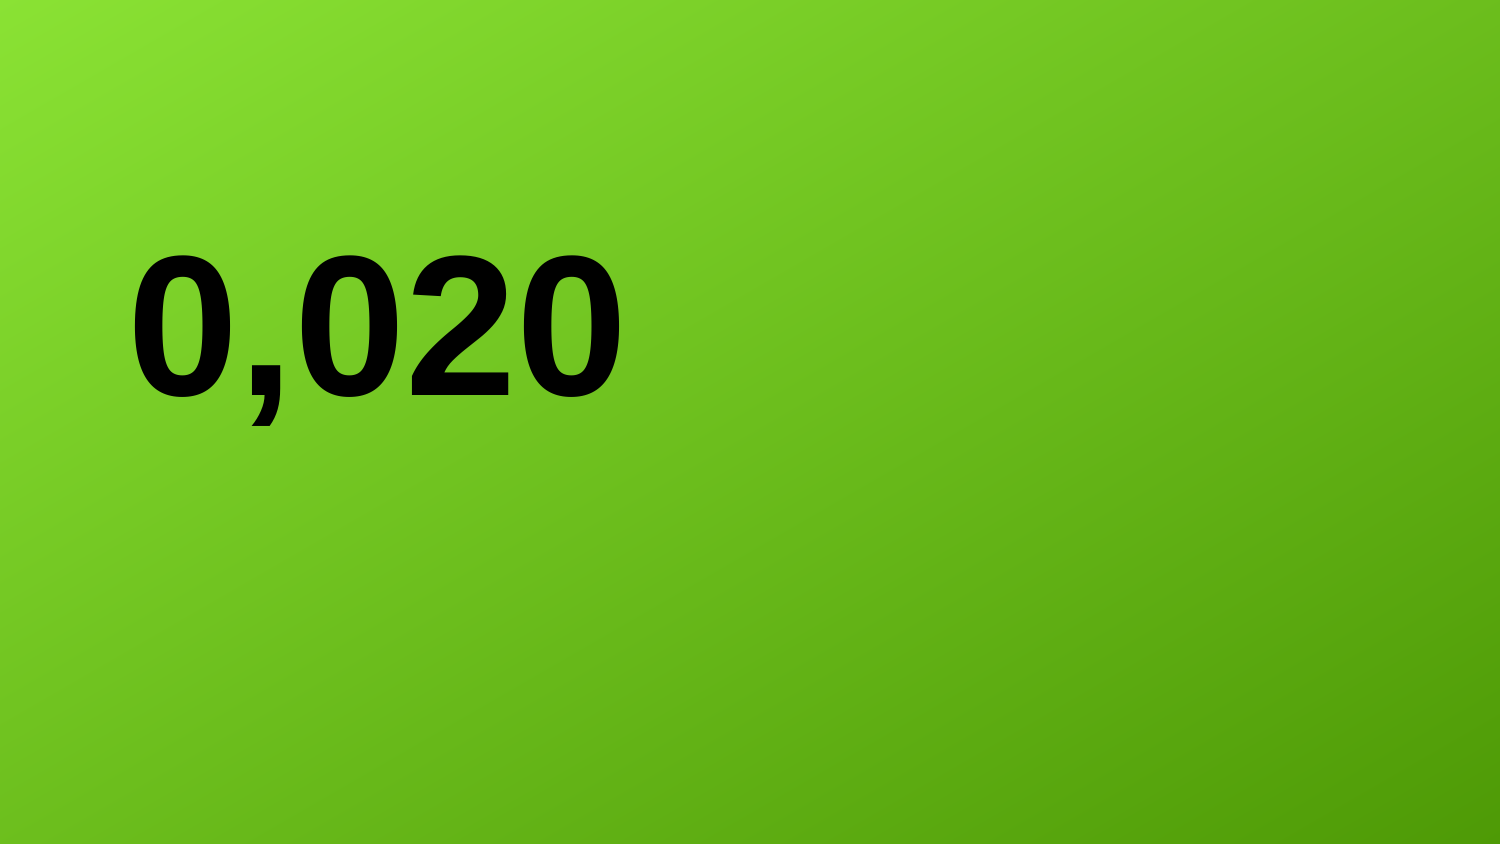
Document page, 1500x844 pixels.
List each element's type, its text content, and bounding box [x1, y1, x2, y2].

title 0,020 [112, 259, 1388, 450]
